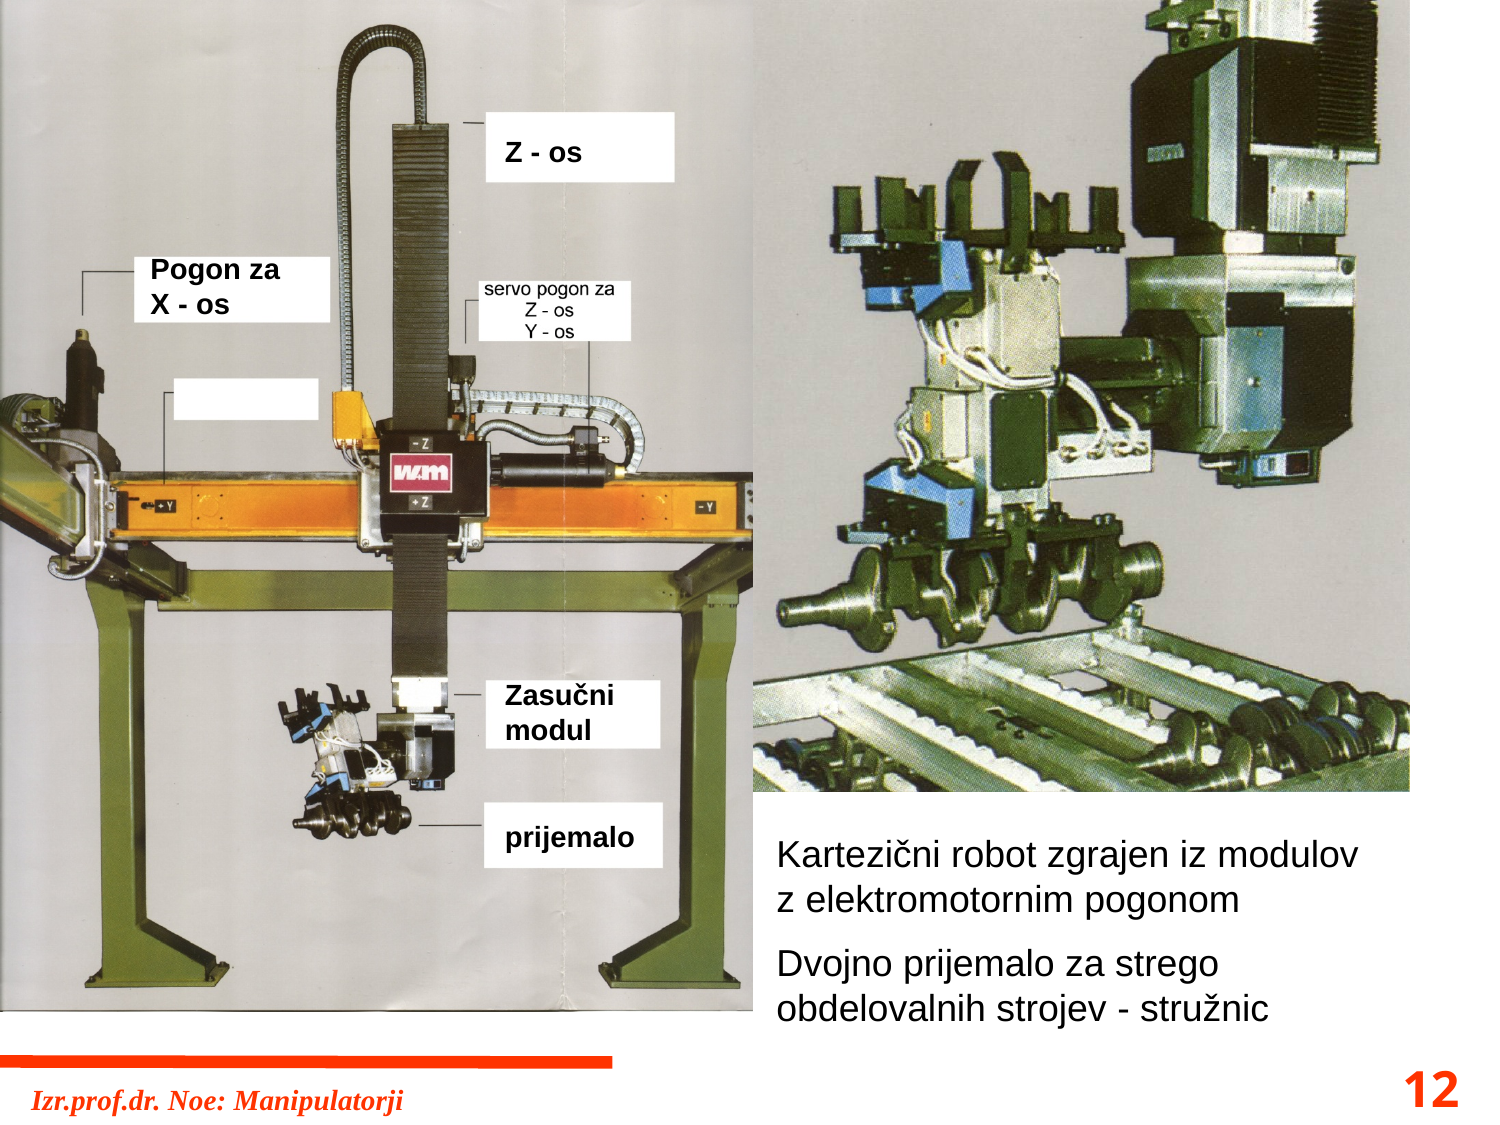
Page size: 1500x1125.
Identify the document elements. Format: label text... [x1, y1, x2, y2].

text_box Z - os [490, 125, 703, 176]
picture [0, 0, 1410, 1012]
text_box Kartezični robot zgrajen iz modulov z elektromotornim pogonom Dvojno prijemalo za strego obdelovalnih strojev - stružnic [761, 822, 1400, 1036]
text_box prijemalo [490, 810, 668, 861]
text_box Pogon za X - os [135, 243, 337, 329]
text_box Zasučni modul [490, 668, 668, 754]
